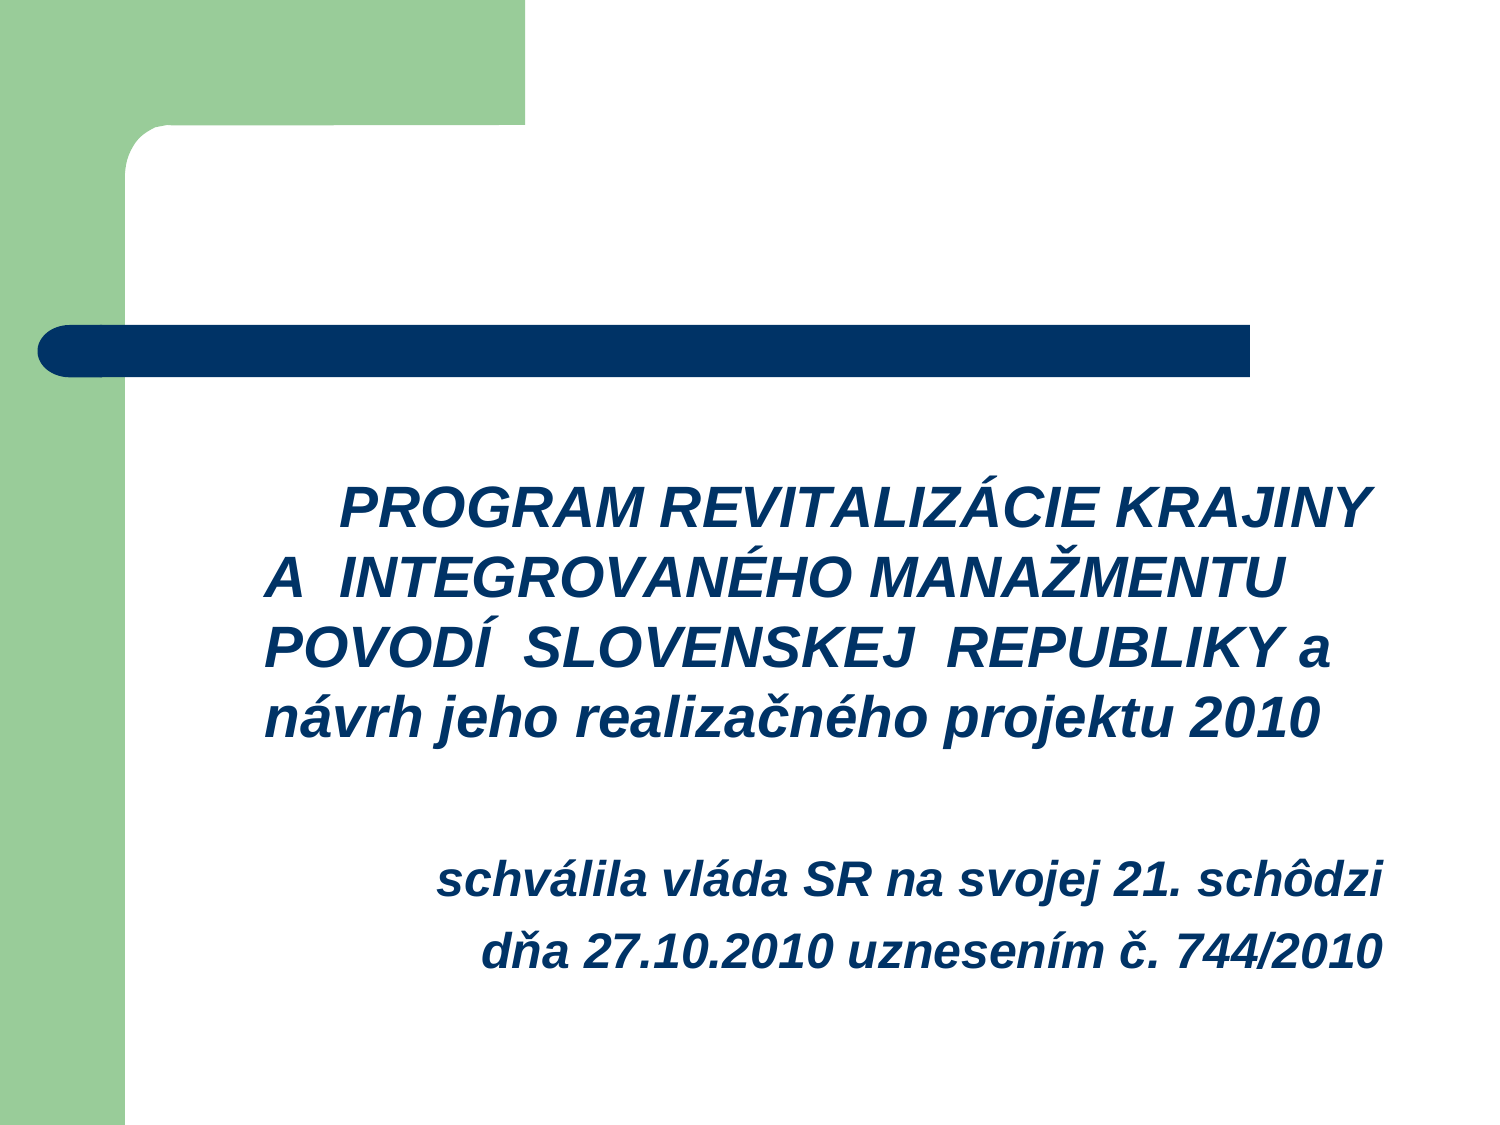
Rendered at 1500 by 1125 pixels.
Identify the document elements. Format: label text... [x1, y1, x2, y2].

list PROGRAM REVITALIZÁCIE KRAJINY A INTEGROVANÉHO MANAŽMENTU POVODÍ SLOVENSKEJ REPUBLIKY a návrh jeho realizačného projektu 2010 schválila vláda SR na svojej 21. schôdzi dňa 27.10.2010 uznesením č. 744/2010 [137, 387, 1400, 999]
